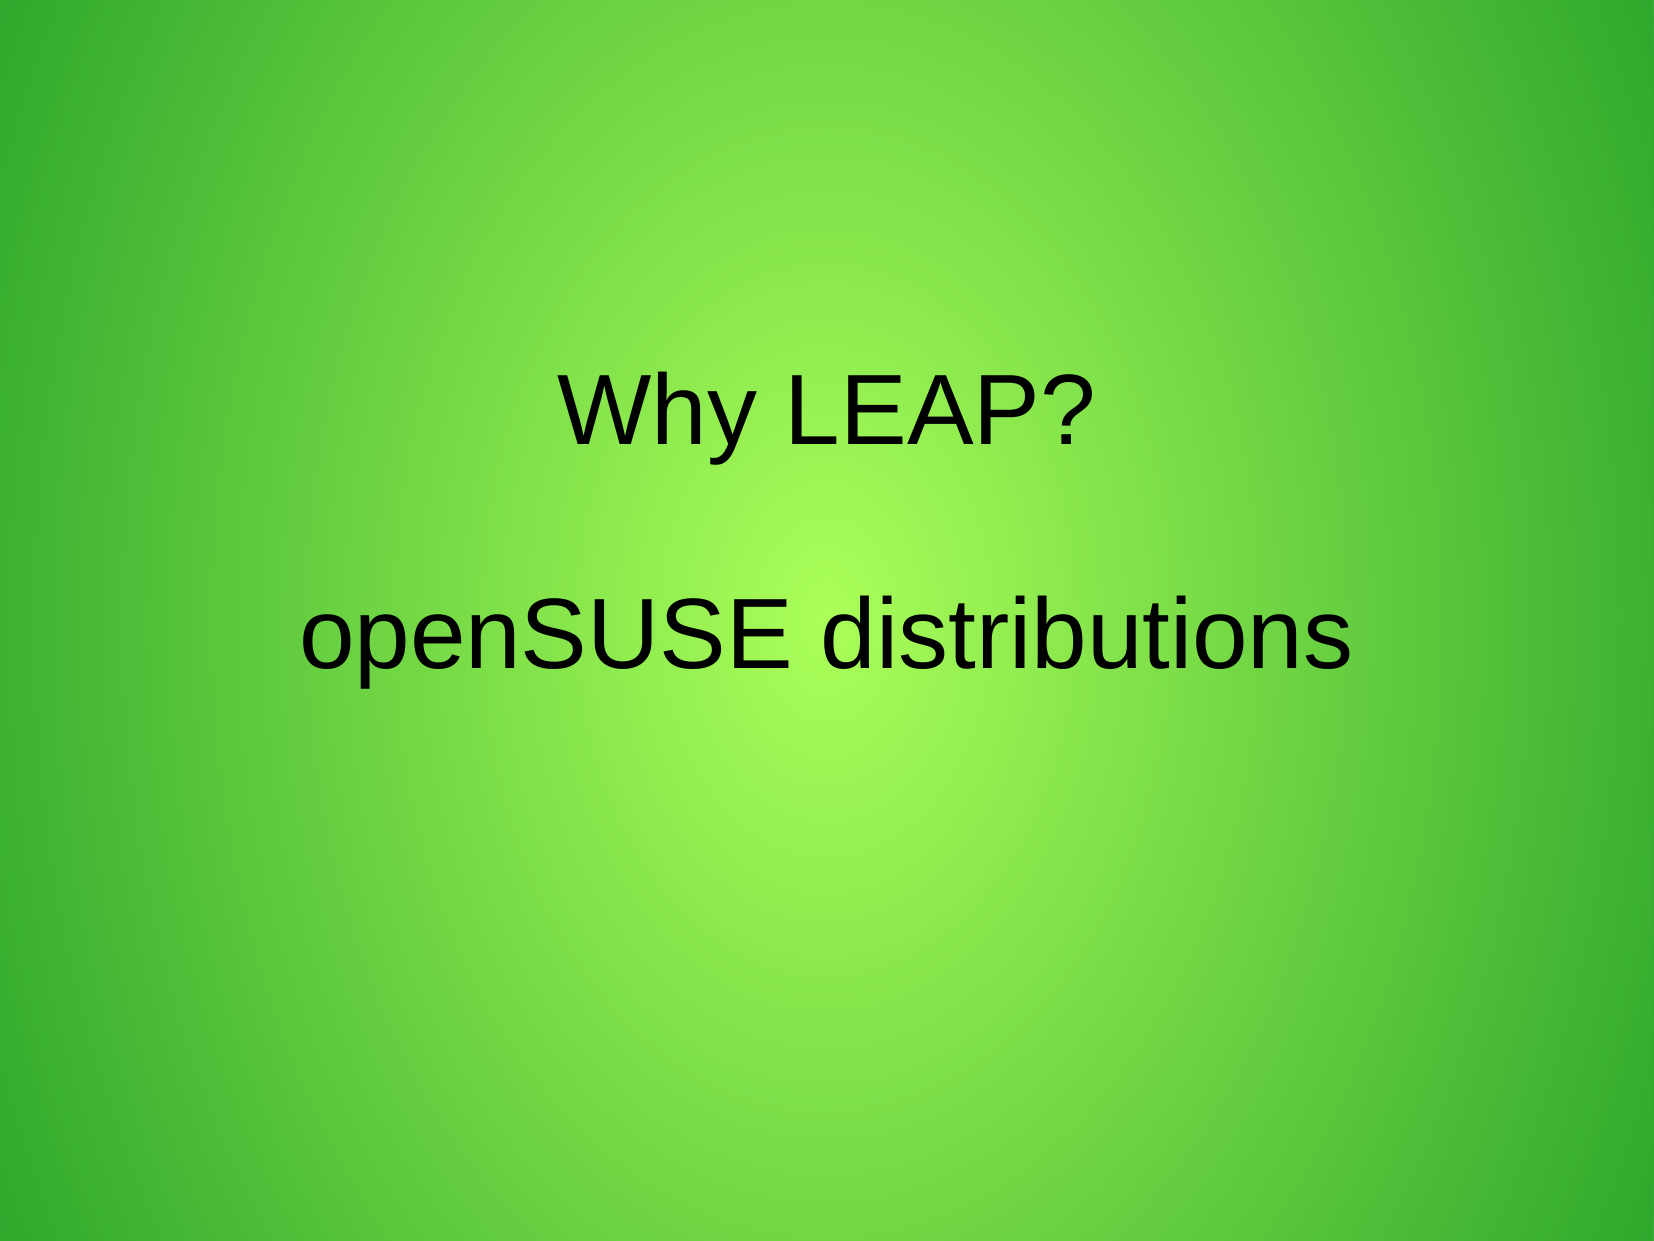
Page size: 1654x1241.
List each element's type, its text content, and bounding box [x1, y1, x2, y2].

subtitle Why LEAP? openSUSE distributions [82, 47, 1571, 997]
